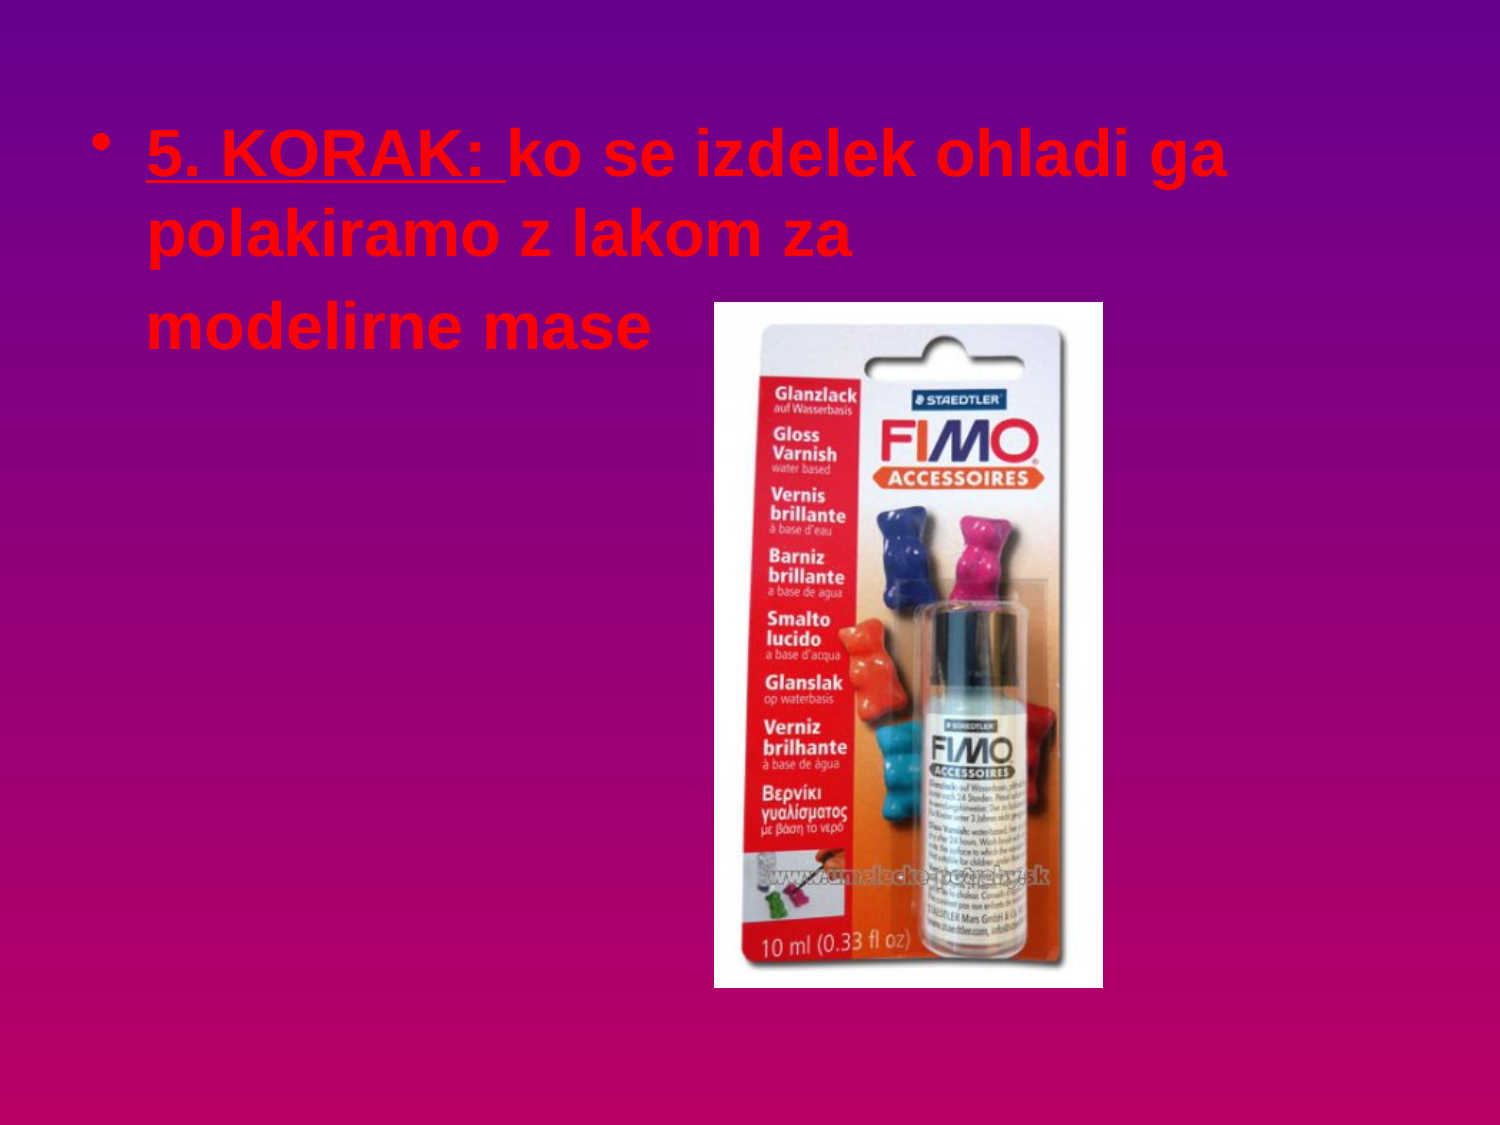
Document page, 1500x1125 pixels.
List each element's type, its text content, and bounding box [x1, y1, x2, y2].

list 5. KORAK: ko se izdelek ohladi ga polakiramo z lakom za modelirne mase [75, 101, 1425, 1005]
picture [714, 302, 1103, 988]
